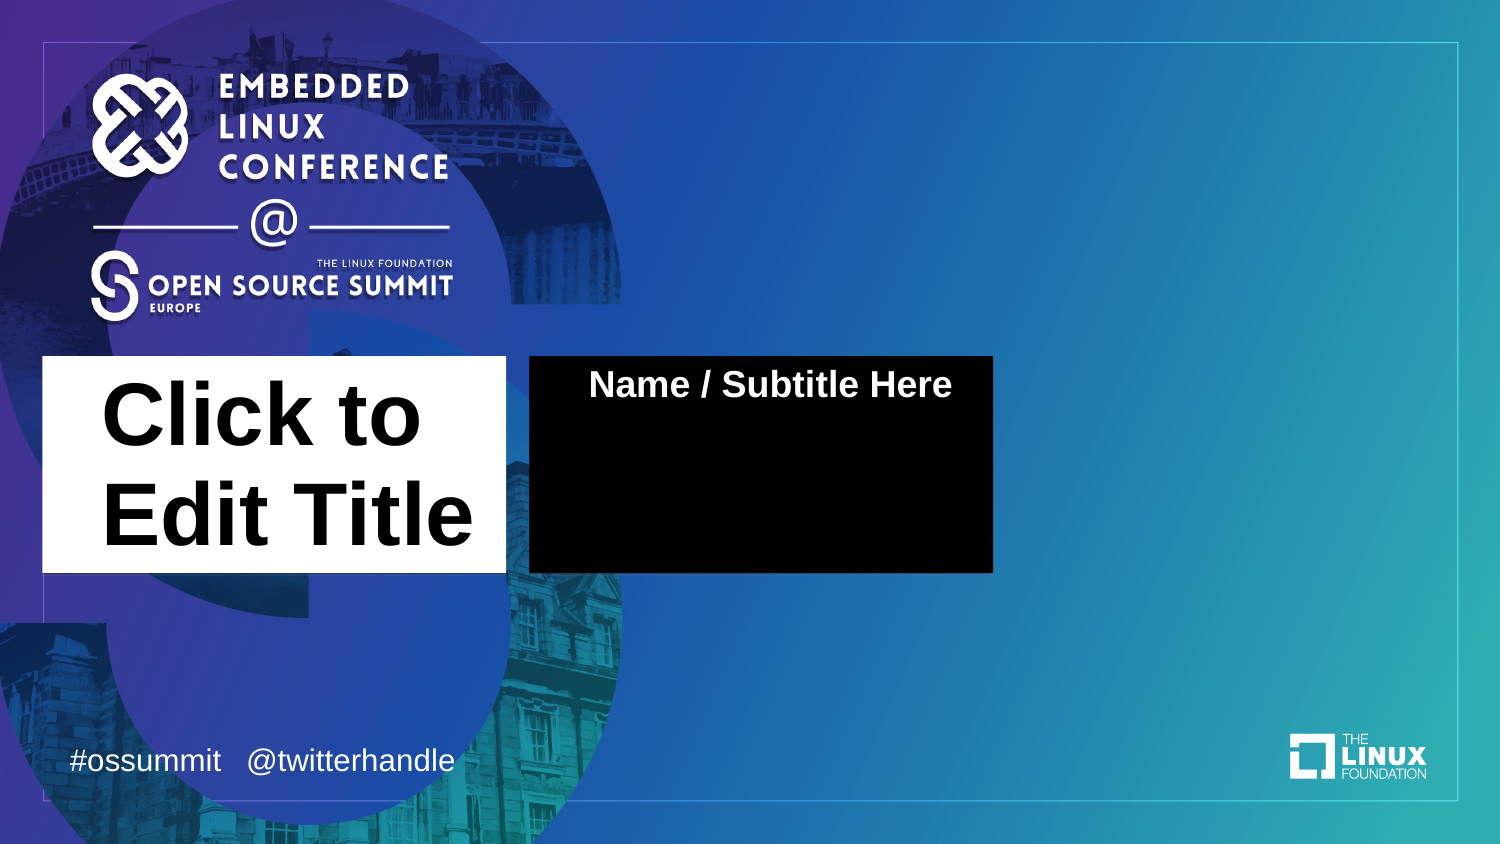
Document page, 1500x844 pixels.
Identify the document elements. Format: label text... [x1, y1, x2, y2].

list Name / Subtitle Here [42, 586, 539, 654]
list Click to Edit Title [42, 356, 529, 573]
text_box @twitterhandle [231, 734, 502, 792]
text_box #ossummit [54, 732, 246, 790]
